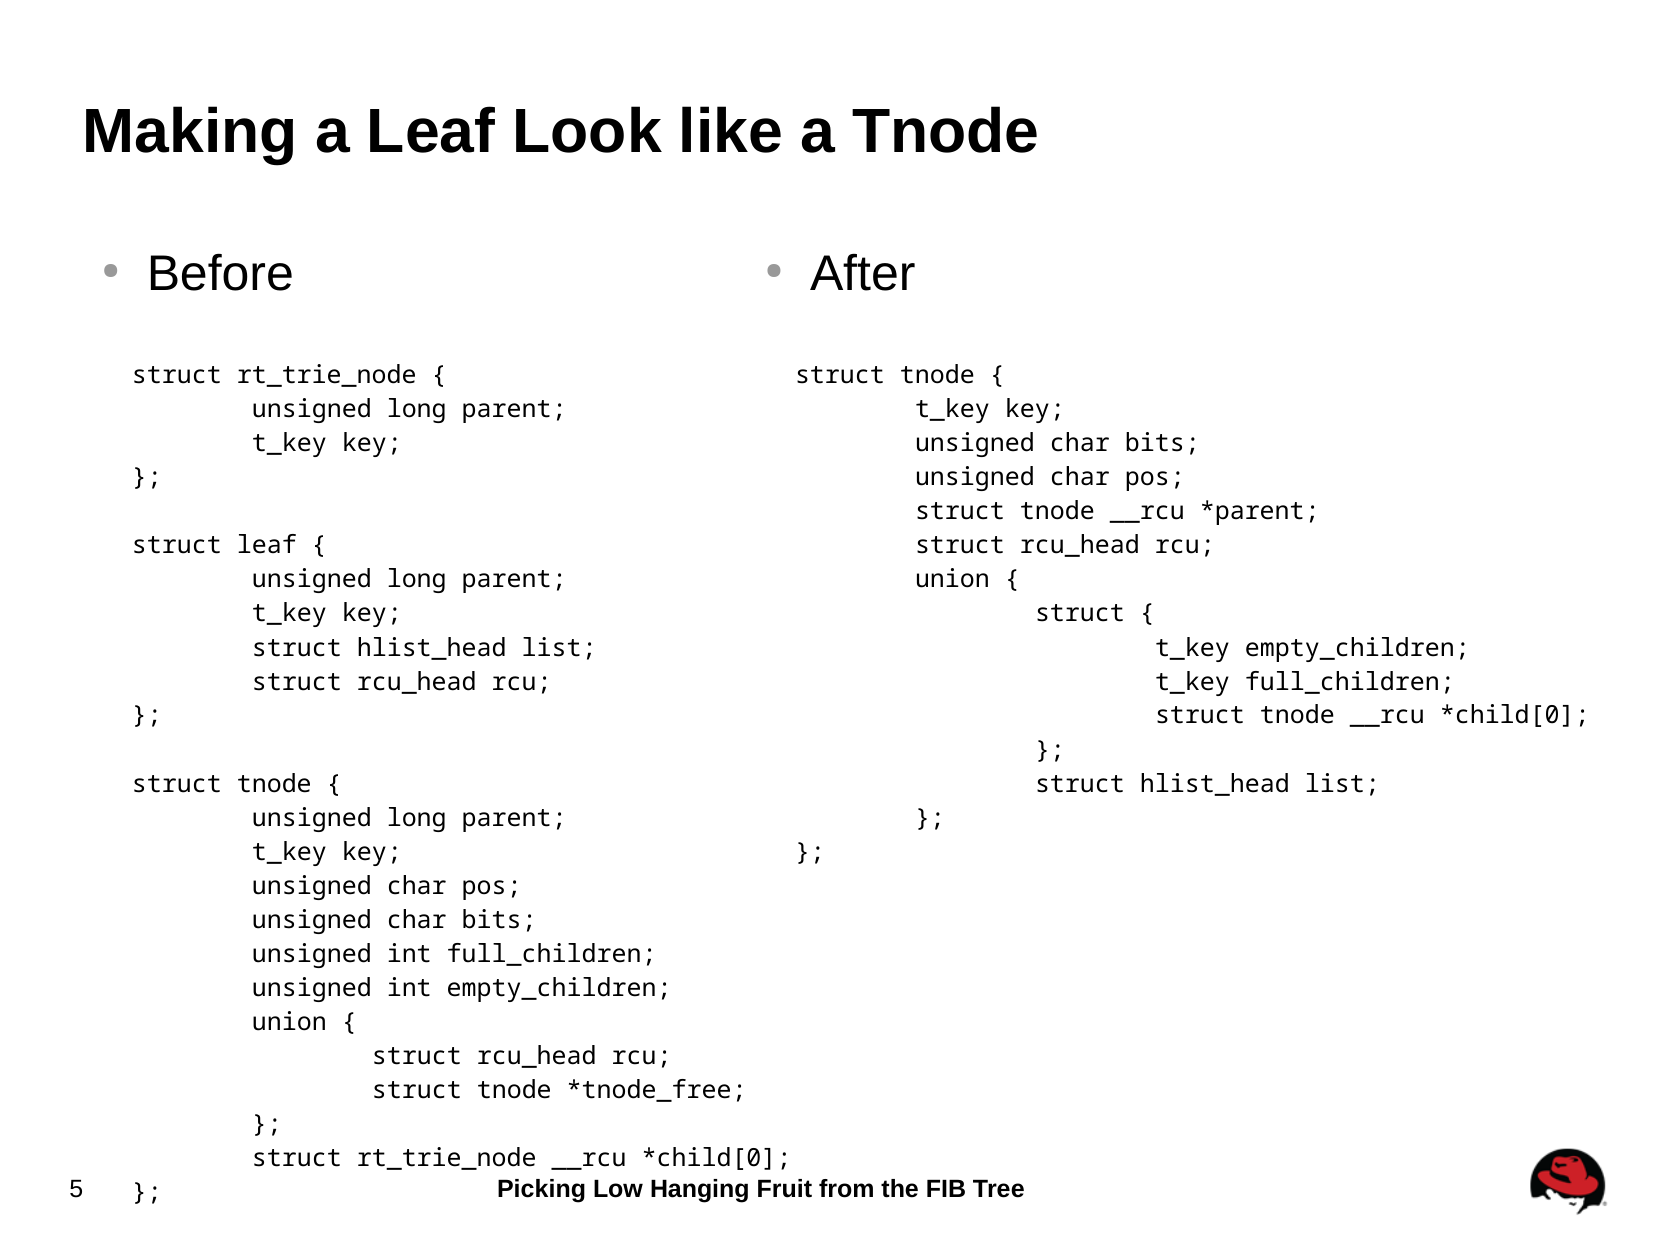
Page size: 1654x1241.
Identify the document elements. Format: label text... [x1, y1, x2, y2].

list Before struct rt_trie_node { unsigned long parent; t_key key; }; struct leaf { unsigned long parent; t_key key; struct hlist_head list; struct rcu_head rcu; }; struct tnode { unsigned long parent; t_key key; unsigned char pos; unsigned char bits; unsigned int full_children; unsigned int empty_children; union { struct rcu_head rcu; struct tnode *tnode_free; }; struct rt_trie_node __rcu *child[0]; }; [86, 244, 863, 1123]
picture [1529, 1146, 1613, 1224]
title Making a Leaf Look like a Tnode [82, 37, 1571, 226]
list After struct tnode { t_key key; unsigned char bits; unsigned char pos; struct tnode __rcu *parent; struct rcu_head rcu; union { struct { t_key empty_children; t_key full_children; struct tnode __rcu *child[0]; }; struct hlist_head list; }; }; [750, 244, 1613, 1039]
